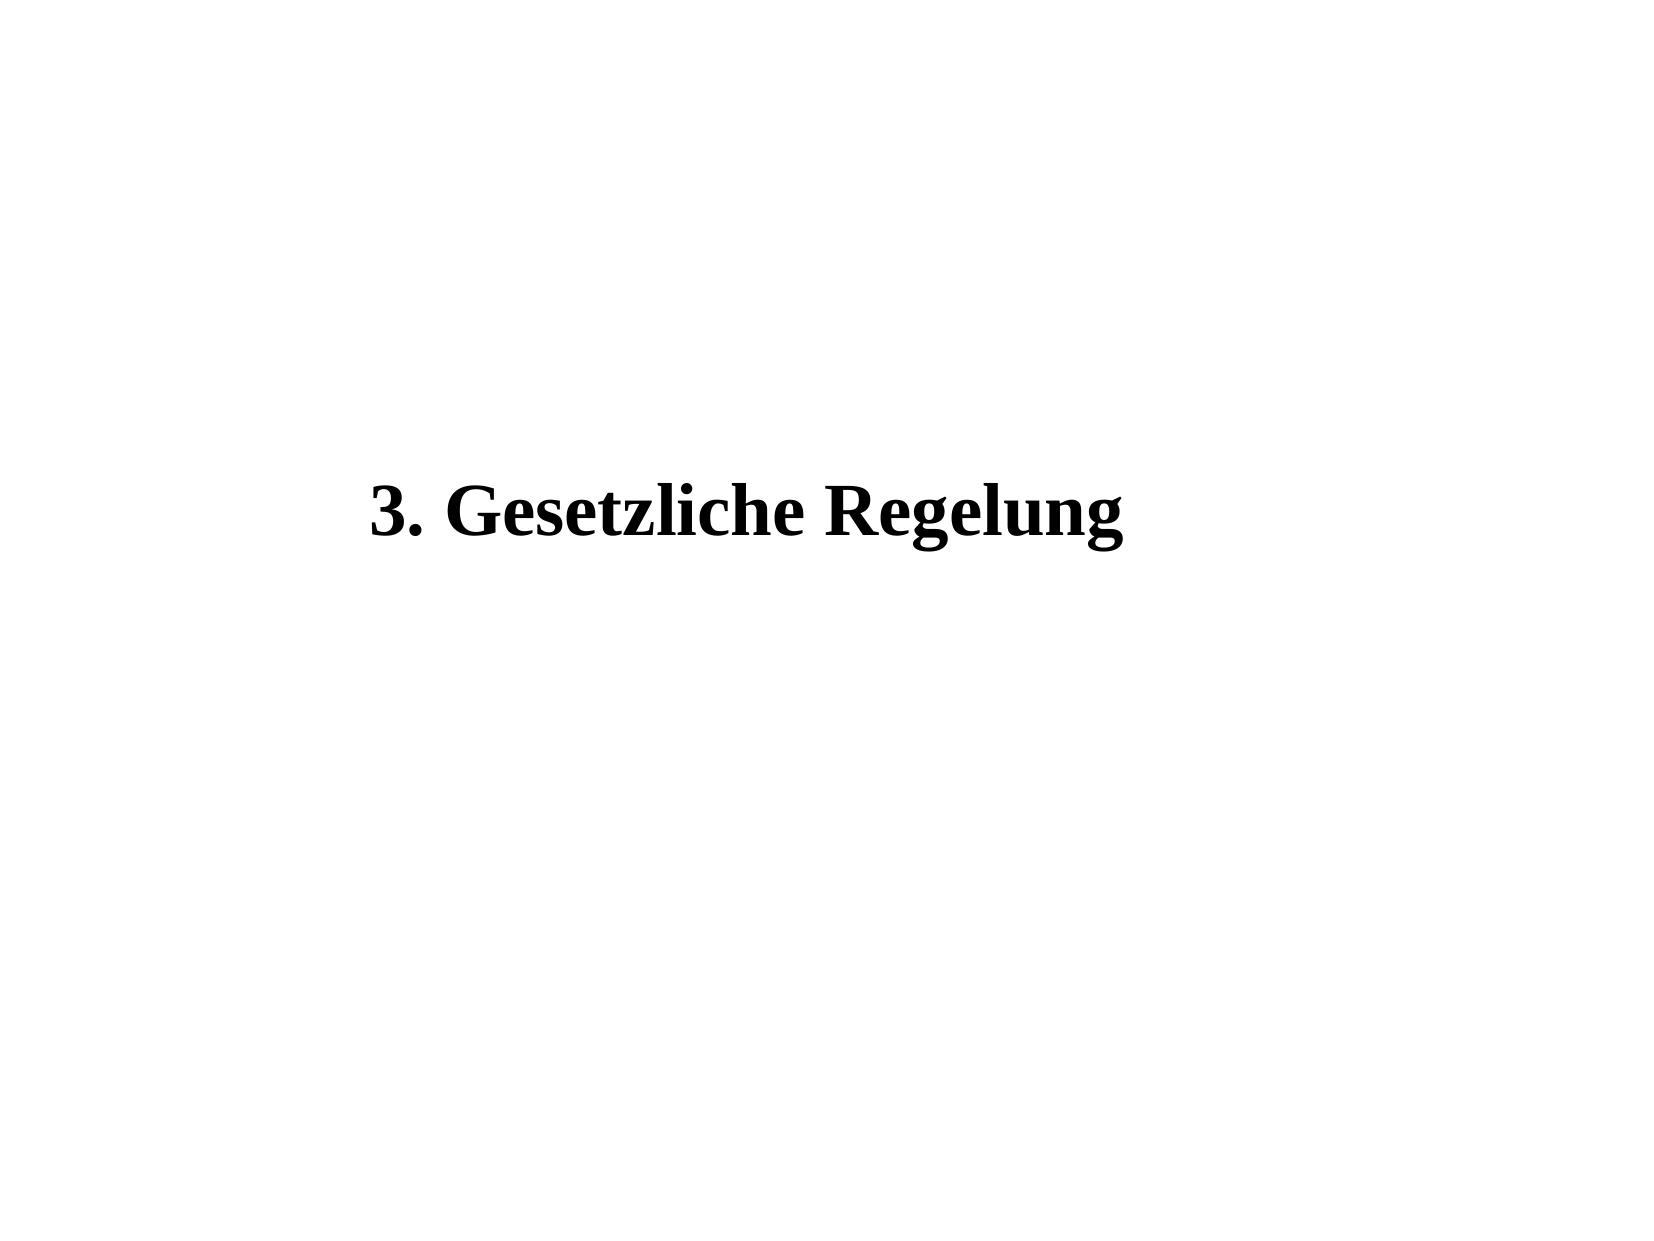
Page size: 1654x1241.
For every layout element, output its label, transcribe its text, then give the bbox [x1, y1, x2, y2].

text_box 3. Gesetzliche Regelung [354, 461, 1306, 560]
